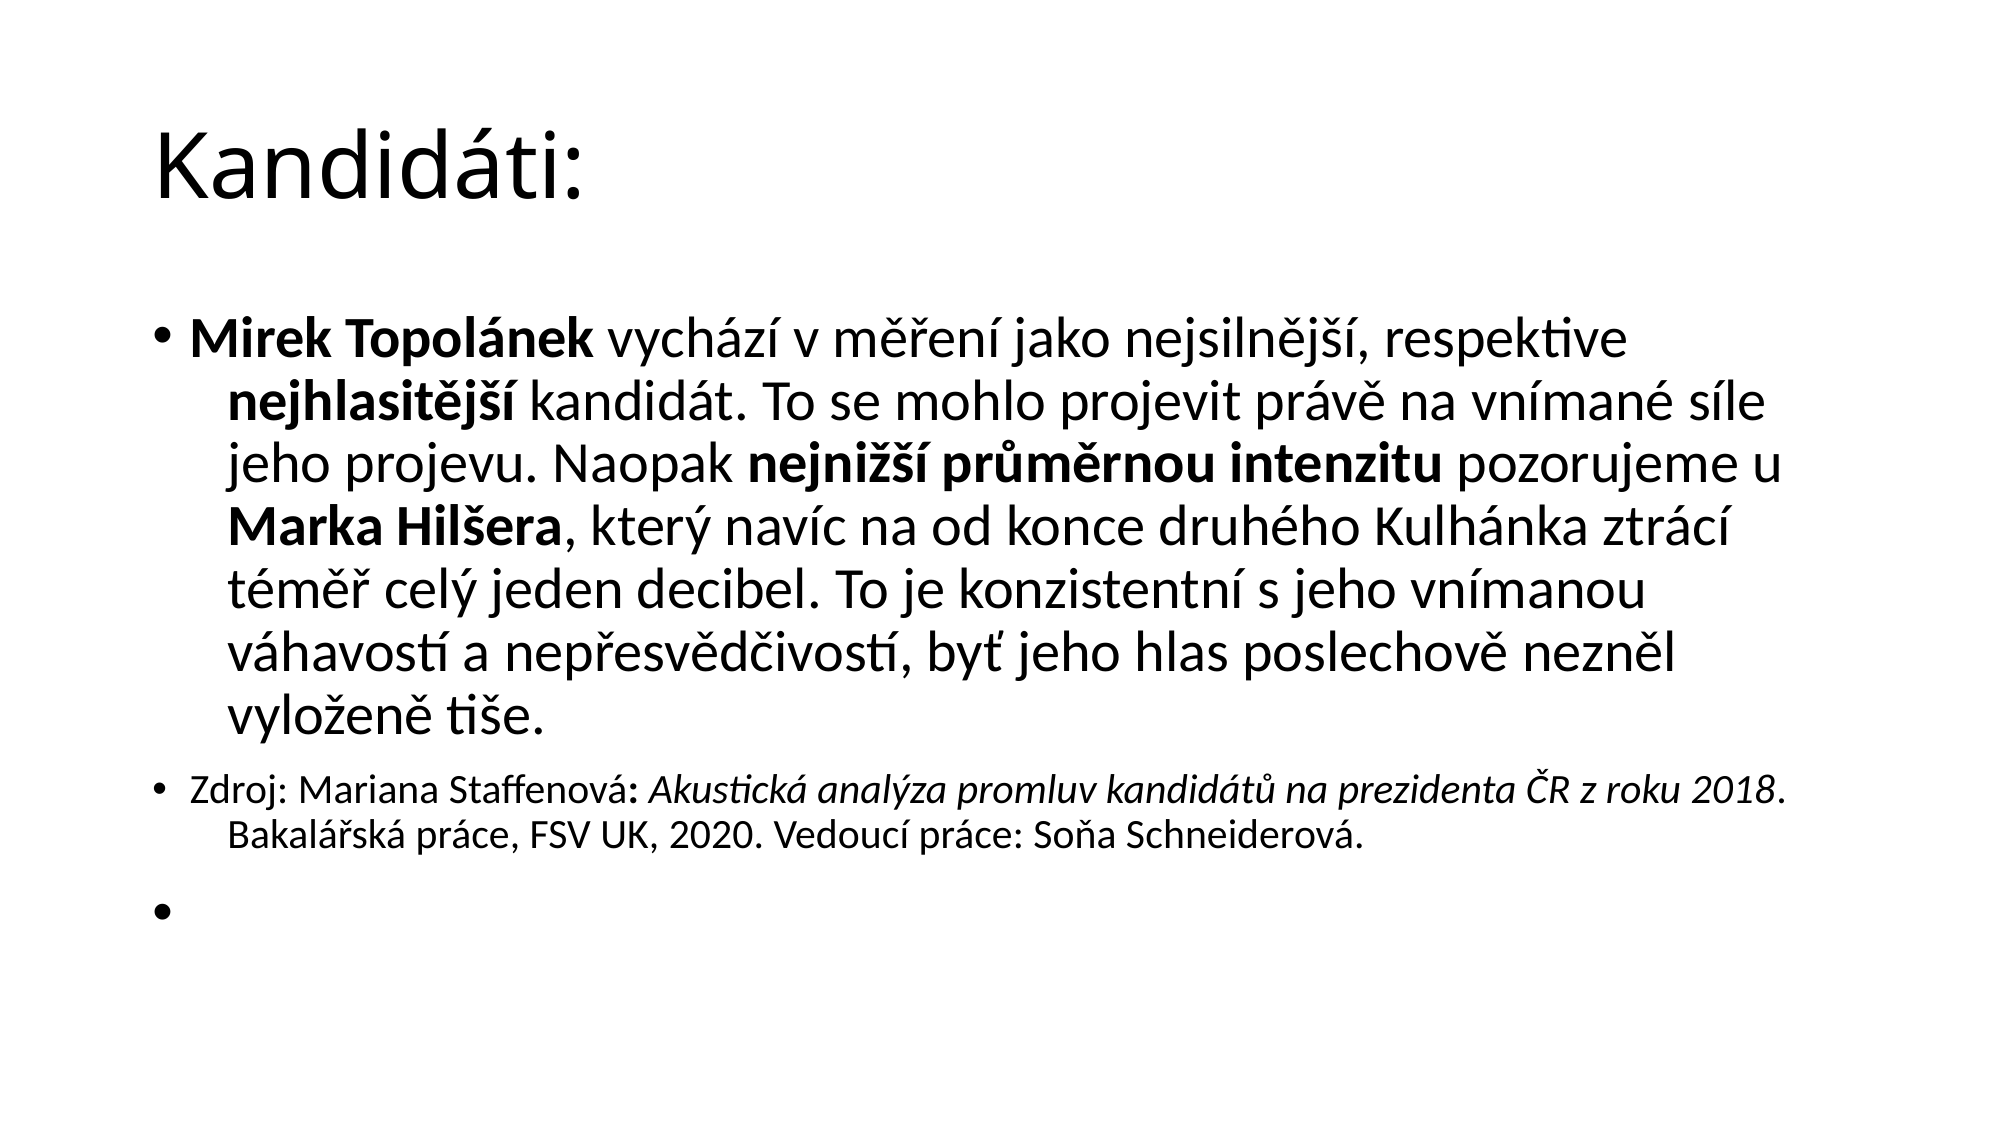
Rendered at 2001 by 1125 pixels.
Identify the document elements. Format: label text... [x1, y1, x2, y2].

list Mirek Topolánek vychází v měření jako nejsilnější, respektive nejhlasitější kandidát. To se mohlo projevit právě na vnímané síle jeho projevu. Naopak nejnižší průměrnou intenzitu pozorujeme u Marka Hilšera, který navíc na od konce druhého Kulhánka ztrácí téměř celý jeden decibel. To je konzistentní s jeho vnímanou váhavostí a nepřesvědčivostí, byť jeho hlas poslechově nezněl vyloženě tiše. Zdroj: Mariana Staffenová: Akustická analýza promluv kandidátů na prezidenta ČR z roku 2018. Bakalářská práce, FSV UK, 2020. Vedoucí práce: Soňa Schneiderová. [137, 299, 1863, 1014]
title Kandidáti: [137, 59, 1863, 278]
